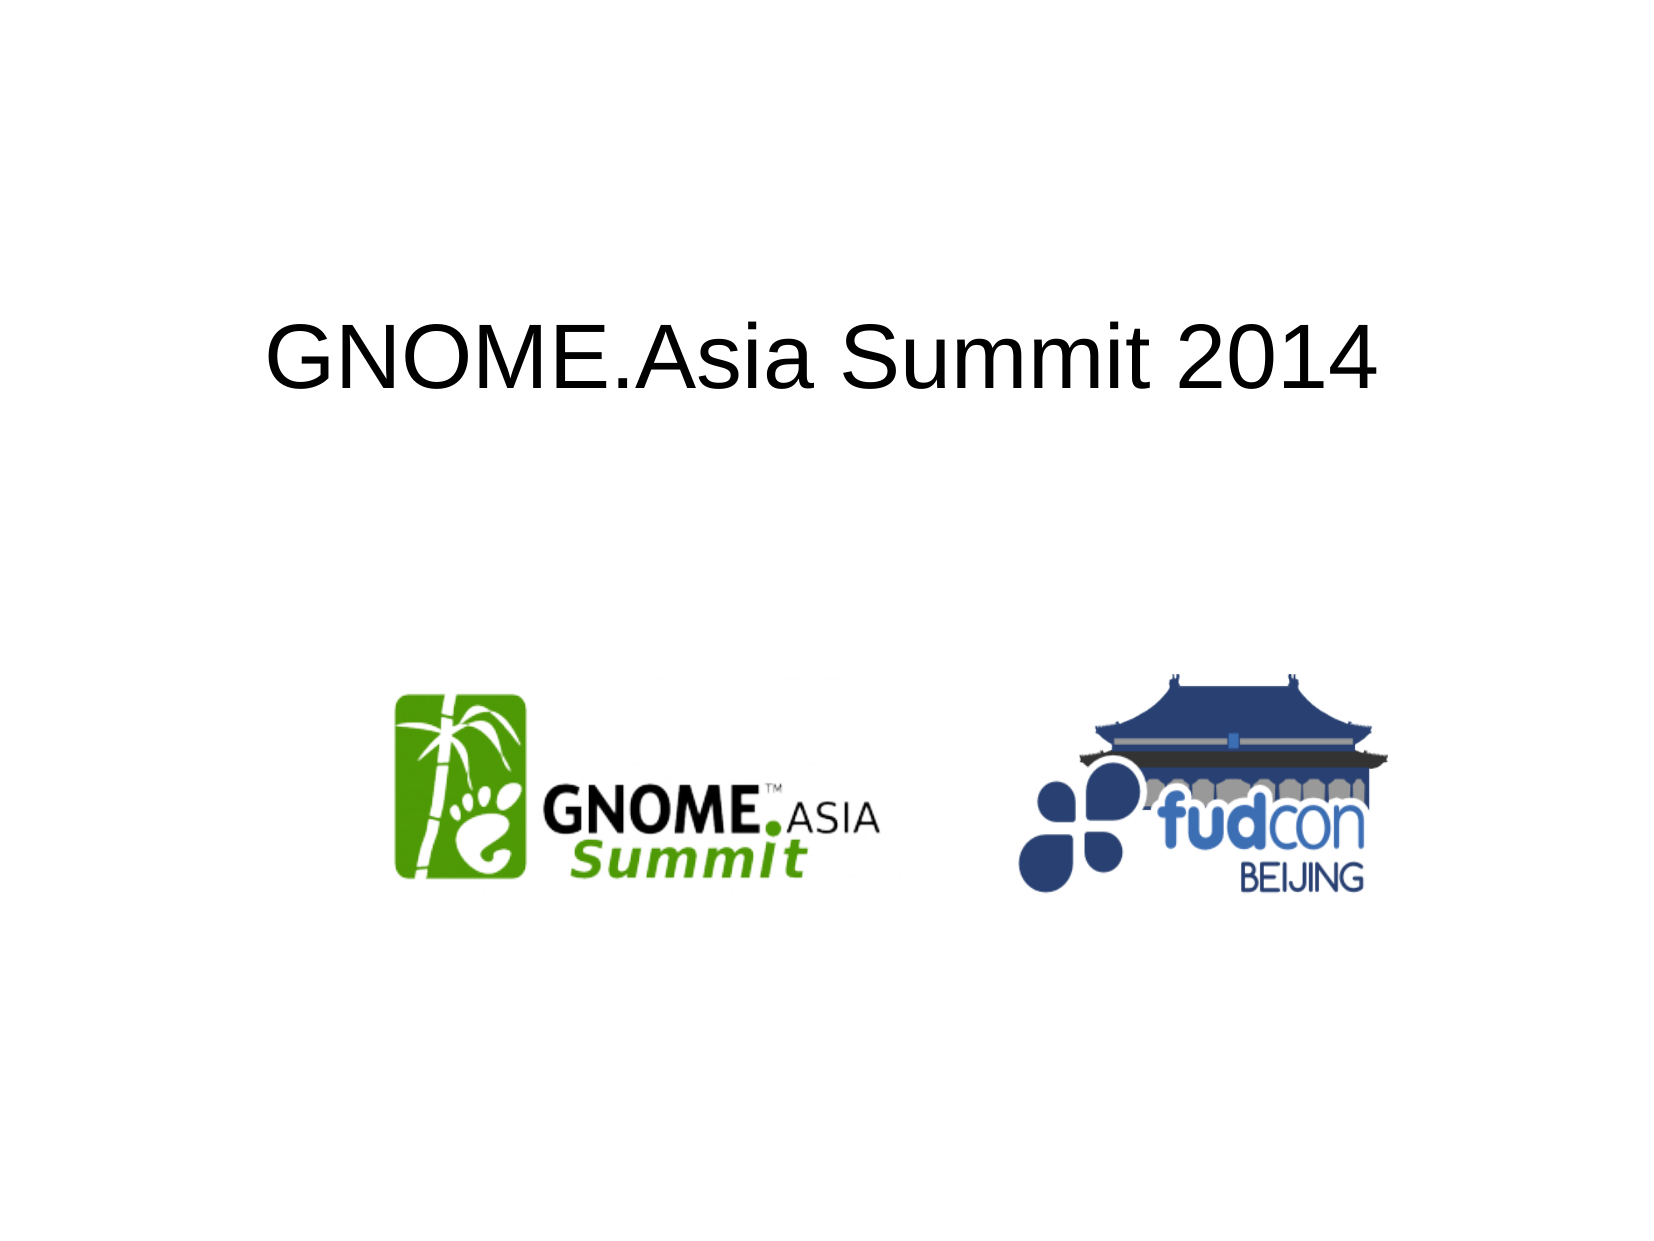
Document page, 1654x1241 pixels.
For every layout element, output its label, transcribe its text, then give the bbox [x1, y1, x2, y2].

title GNOME.Asia Summit 2014 [75, 264, 1571, 451]
picture [375, 674, 901, 901]
picture [1012, 674, 1388, 901]
